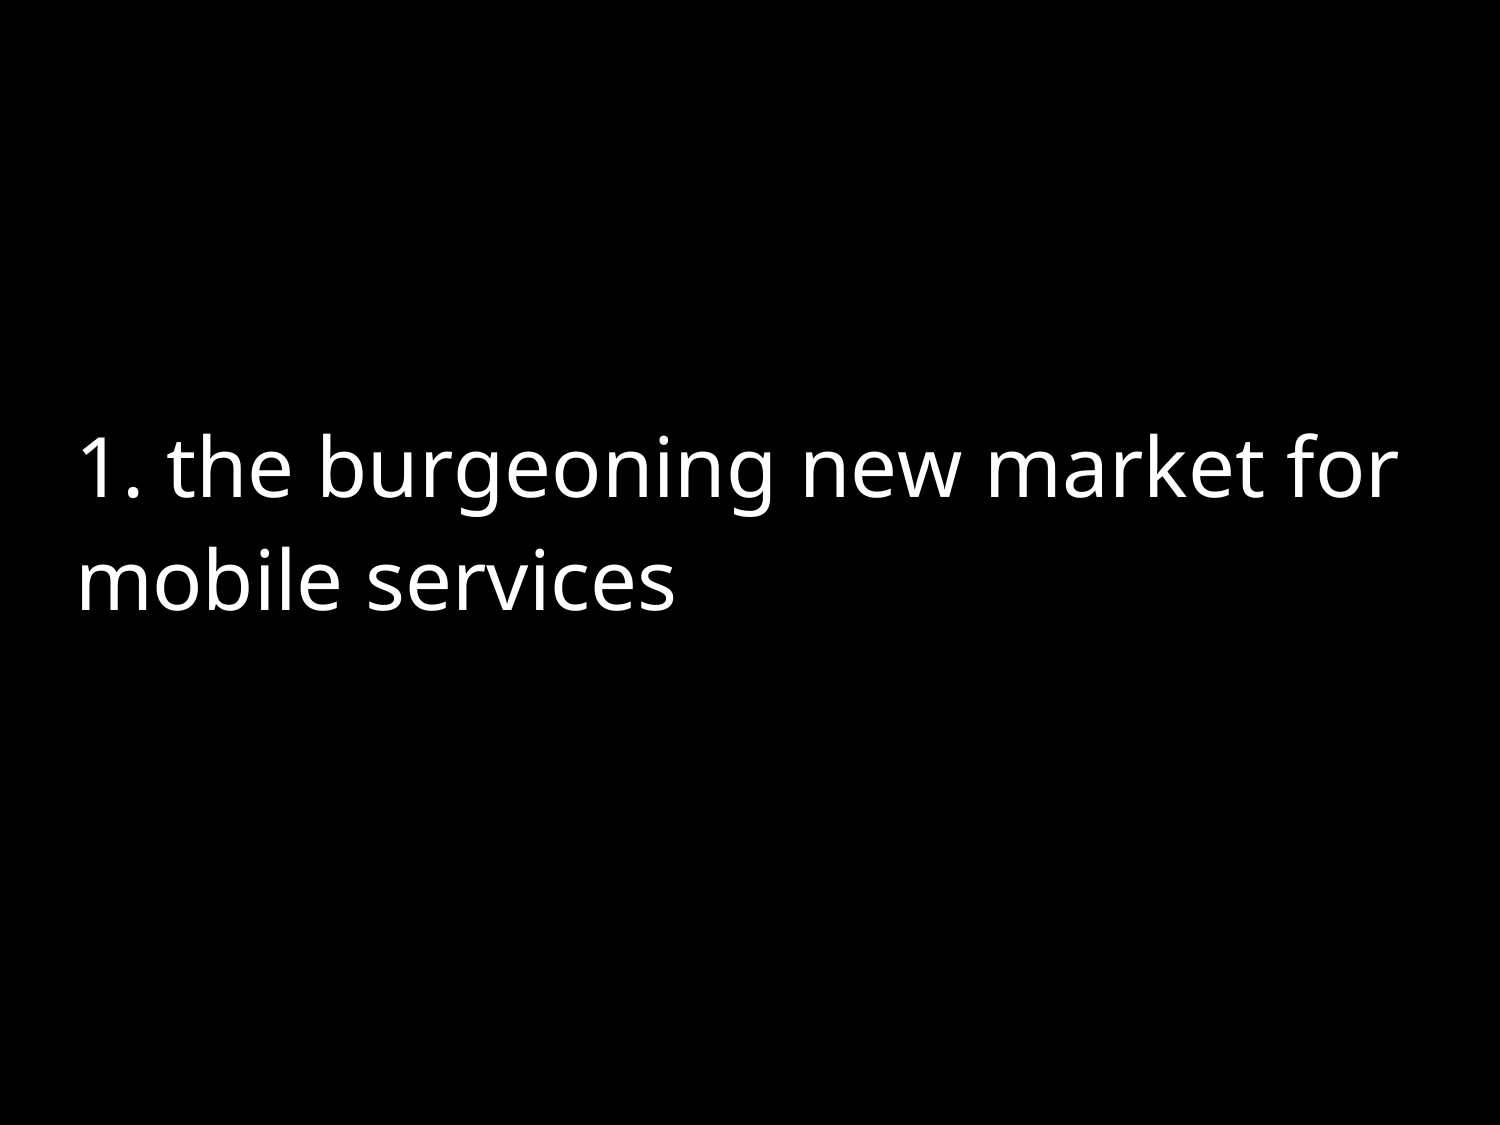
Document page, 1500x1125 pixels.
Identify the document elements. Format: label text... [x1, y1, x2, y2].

title 1. the burgeoning new market for mobile services [75, 416, 1414, 628]
